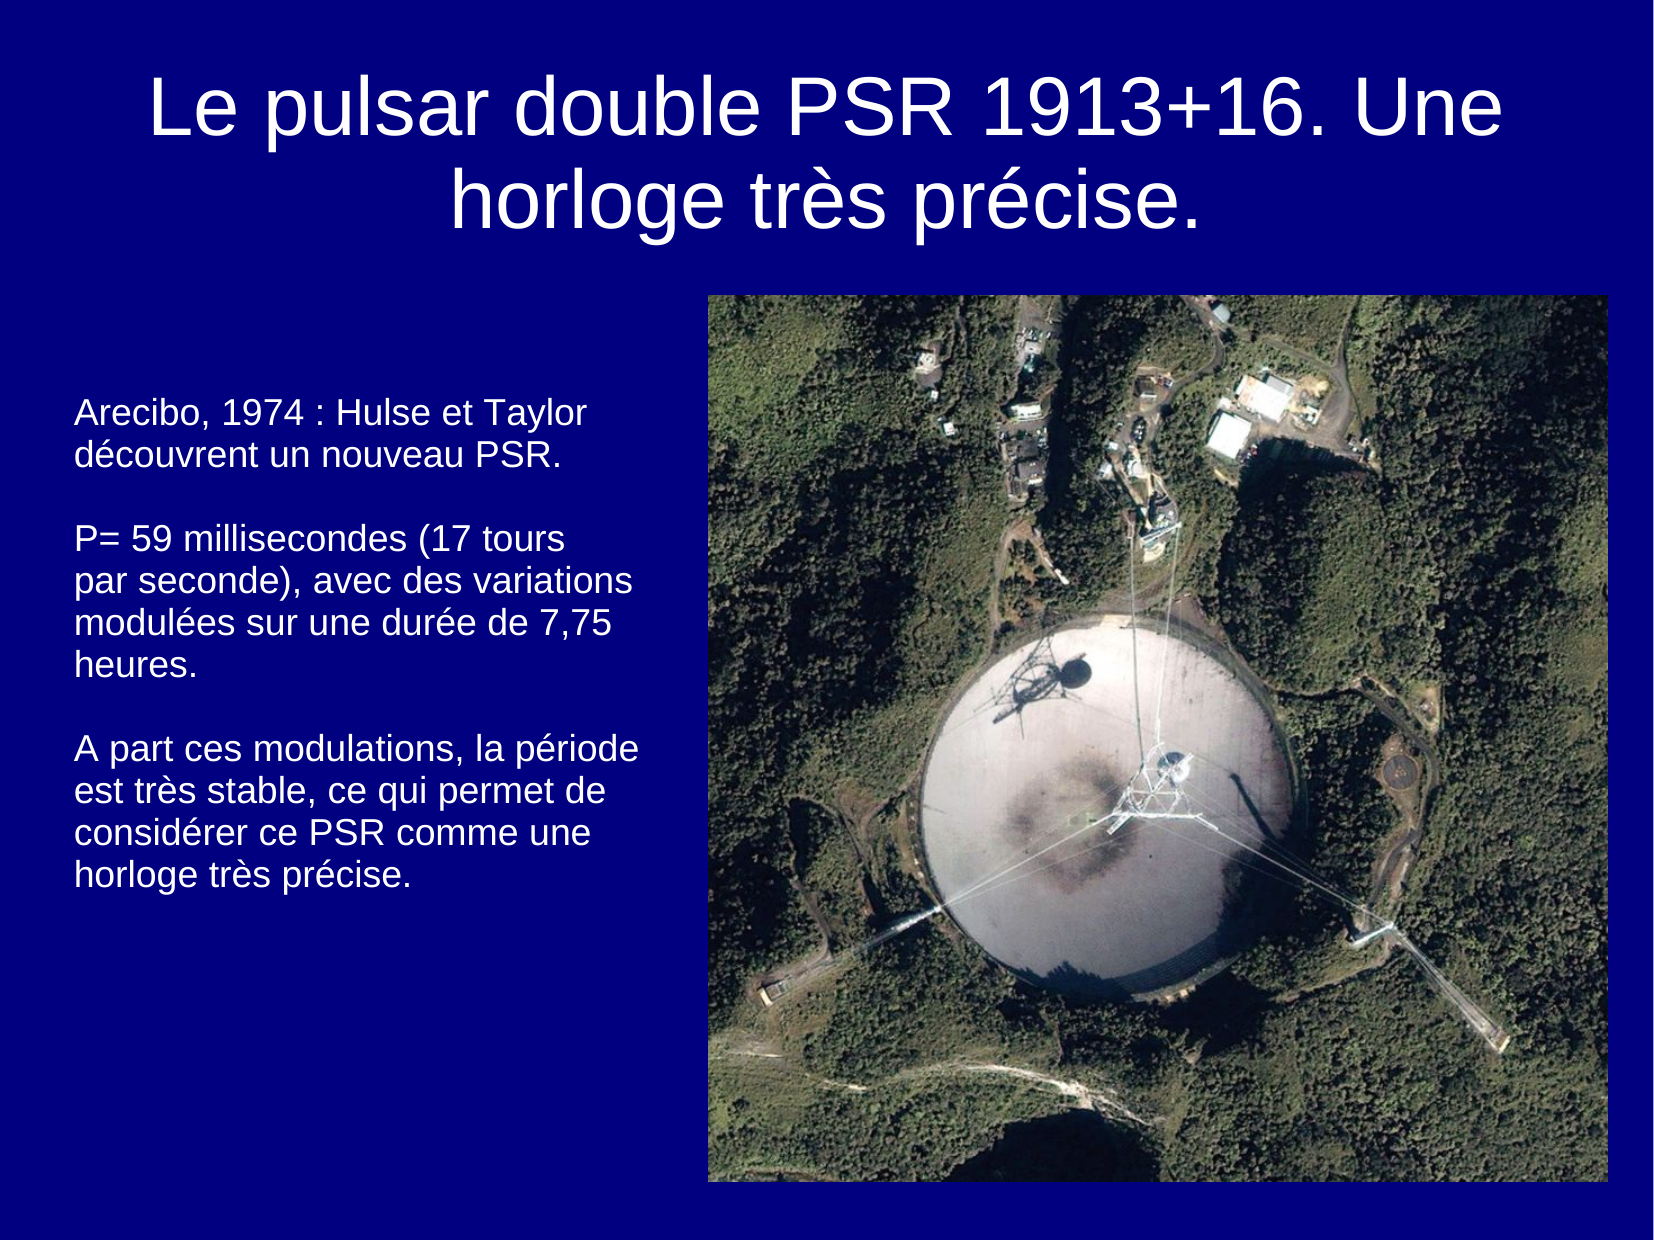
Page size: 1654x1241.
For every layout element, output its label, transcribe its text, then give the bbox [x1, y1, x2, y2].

picture [708, 295, 1608, 1182]
text_box Arecibo, 1974 : Hulse et Taylor découvrent un nouveau PSR. P= 59 millisecondes (17 tours par seconde), avec des variations modulées sur une durée de 7,75 heures. A part ces modulations, la période est très stable, ce qui permet de considérer ce PSR comme une horloge très précise. [59, 383, 680, 1034]
title Le pulsar double PSR 1913+16. Une horloge très précise. [82, 49, 1571, 257]
